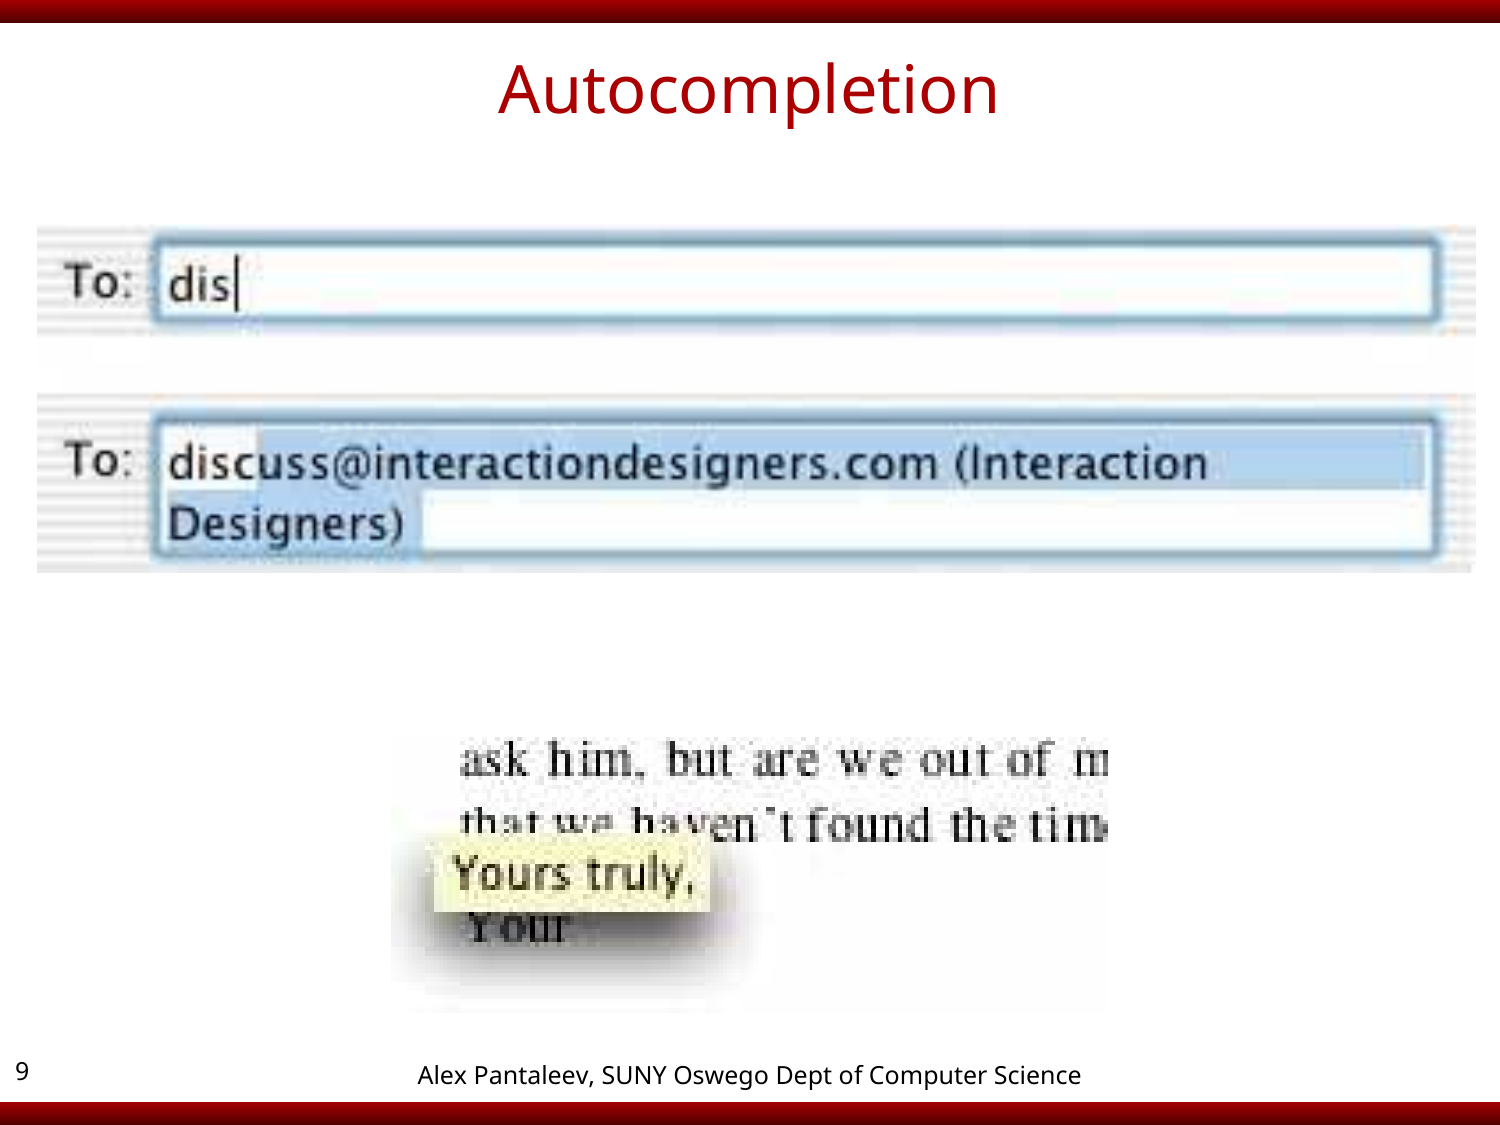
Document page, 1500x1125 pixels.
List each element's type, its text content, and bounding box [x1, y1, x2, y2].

picture [37, 224, 1476, 573]
title Autocompletion [0, 32, 1500, 143]
picture [391, 737, 1108, 1013]
